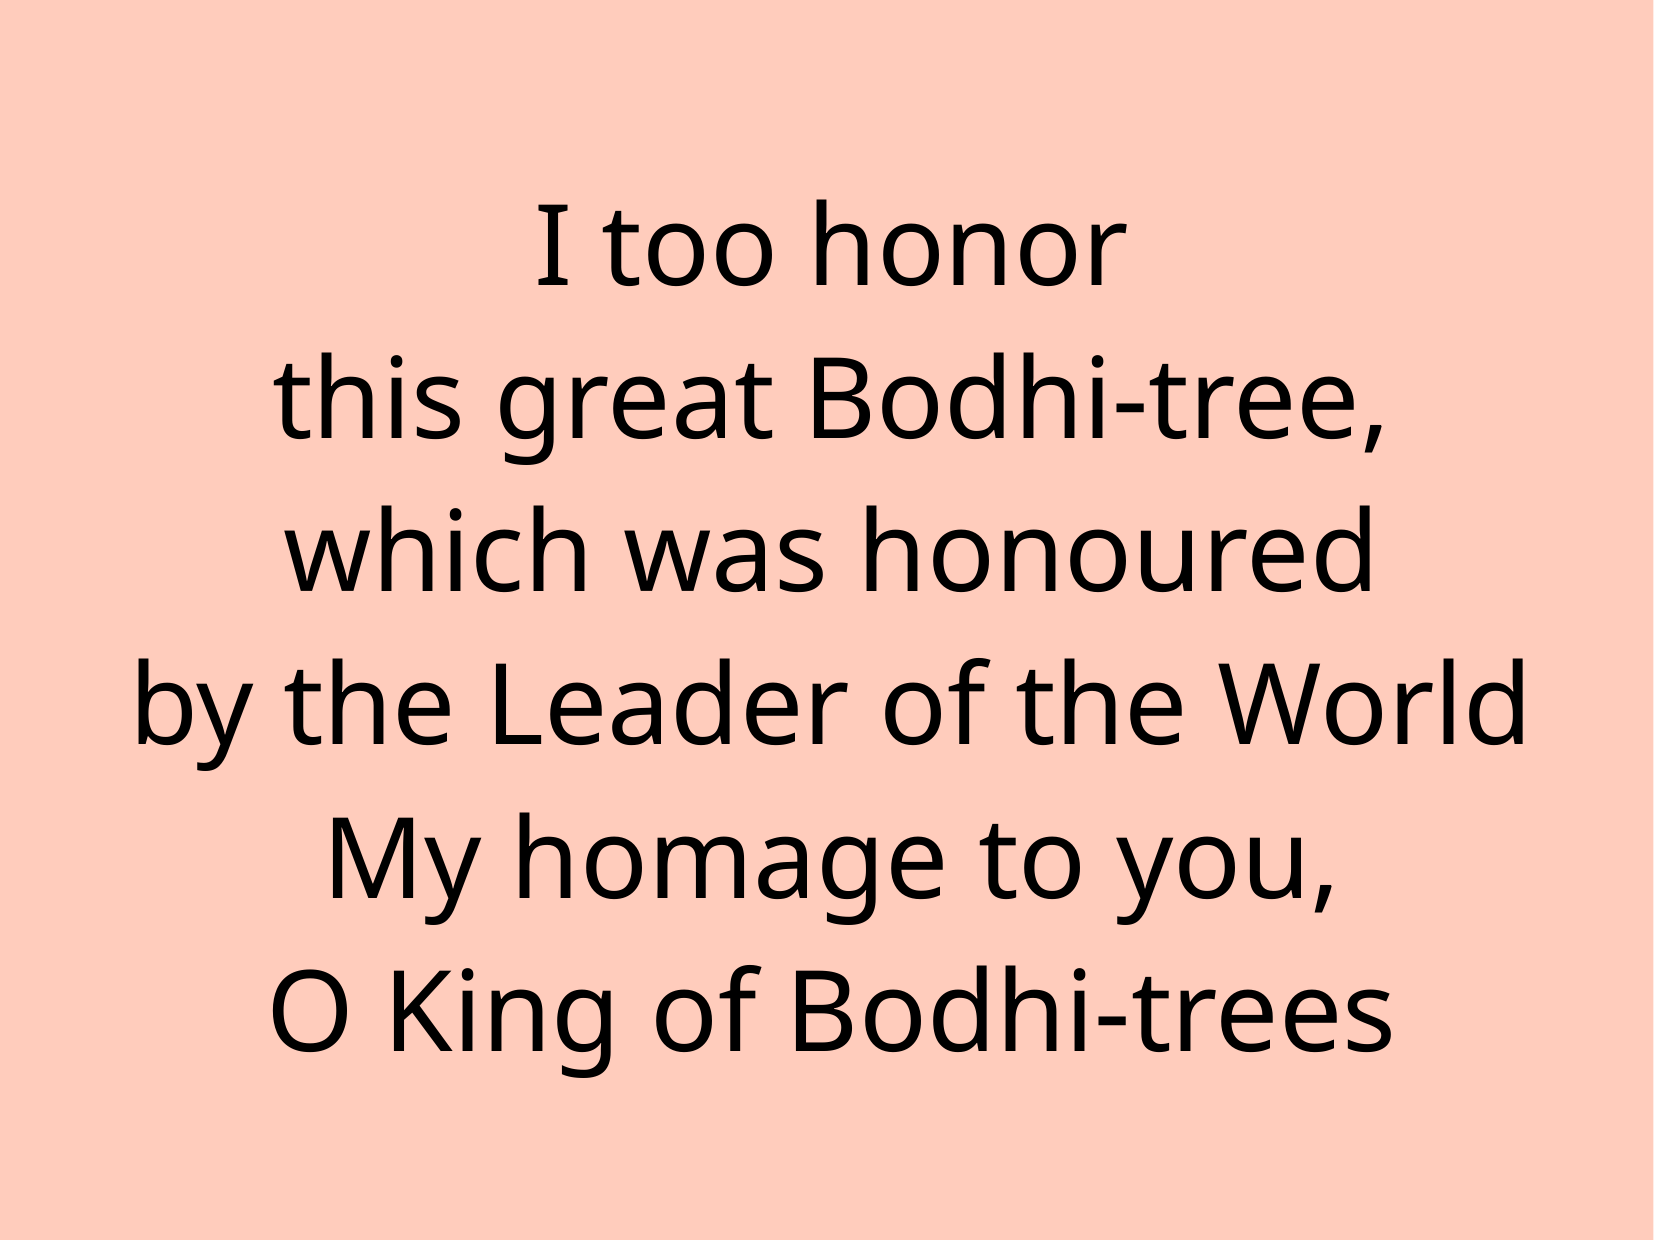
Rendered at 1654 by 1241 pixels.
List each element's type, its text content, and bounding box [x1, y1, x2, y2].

subtitle I too honor this great Bodhi-tree, which was honoured by the Leader of the World My homage to you, O King of Bodhi-trees [45, 1, 1618, 1241]
